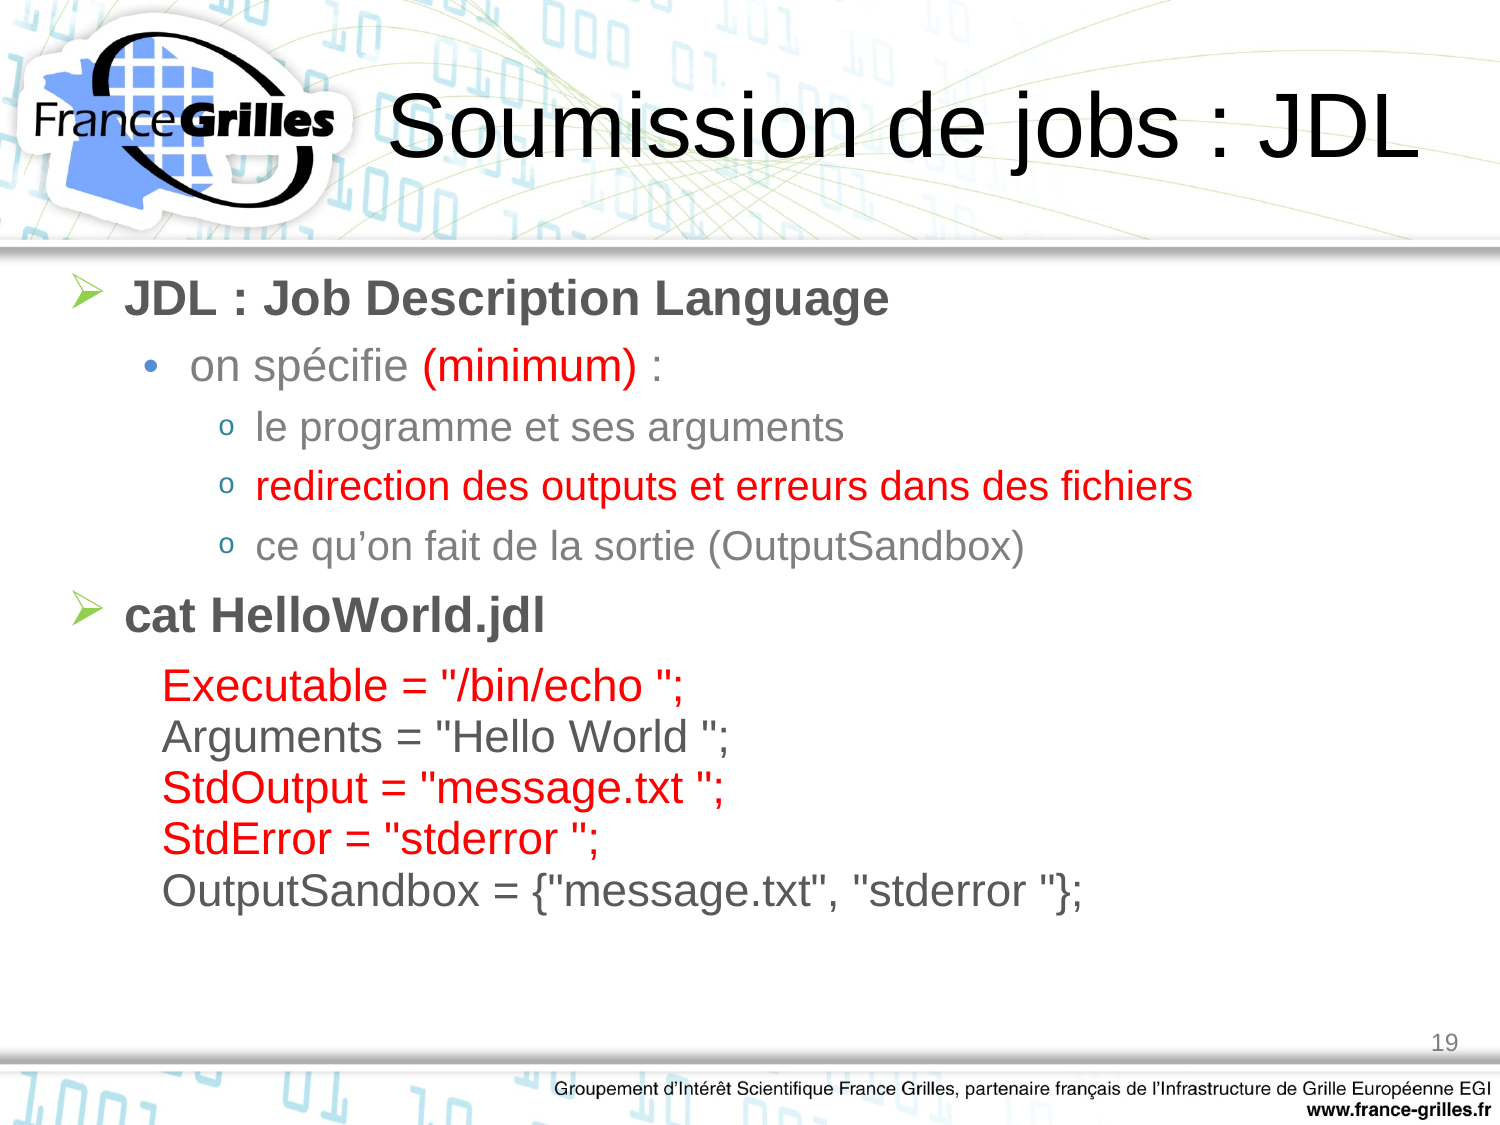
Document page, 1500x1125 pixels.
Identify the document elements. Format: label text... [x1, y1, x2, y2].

list JDL : Job Description Language on spécifie (minimum) : le programme et ses arguments redirection des outputs et erreurs dans des fichiers ce qu’on fait de la sortie (OutputSandbox)‏ cat HelloWorld.jdl Executable = "/bin/echo "; Arguments = "Hello World "; StdOutput = "message.txt "; StdError = "stderror "; OutputSandbox = {"message.txt", "stderror "}; [53, 262, 1459, 1024]
title Soumission de jobs : JDL [372, 7, 1459, 244]
picture [0, 0, 1500, 1125]
